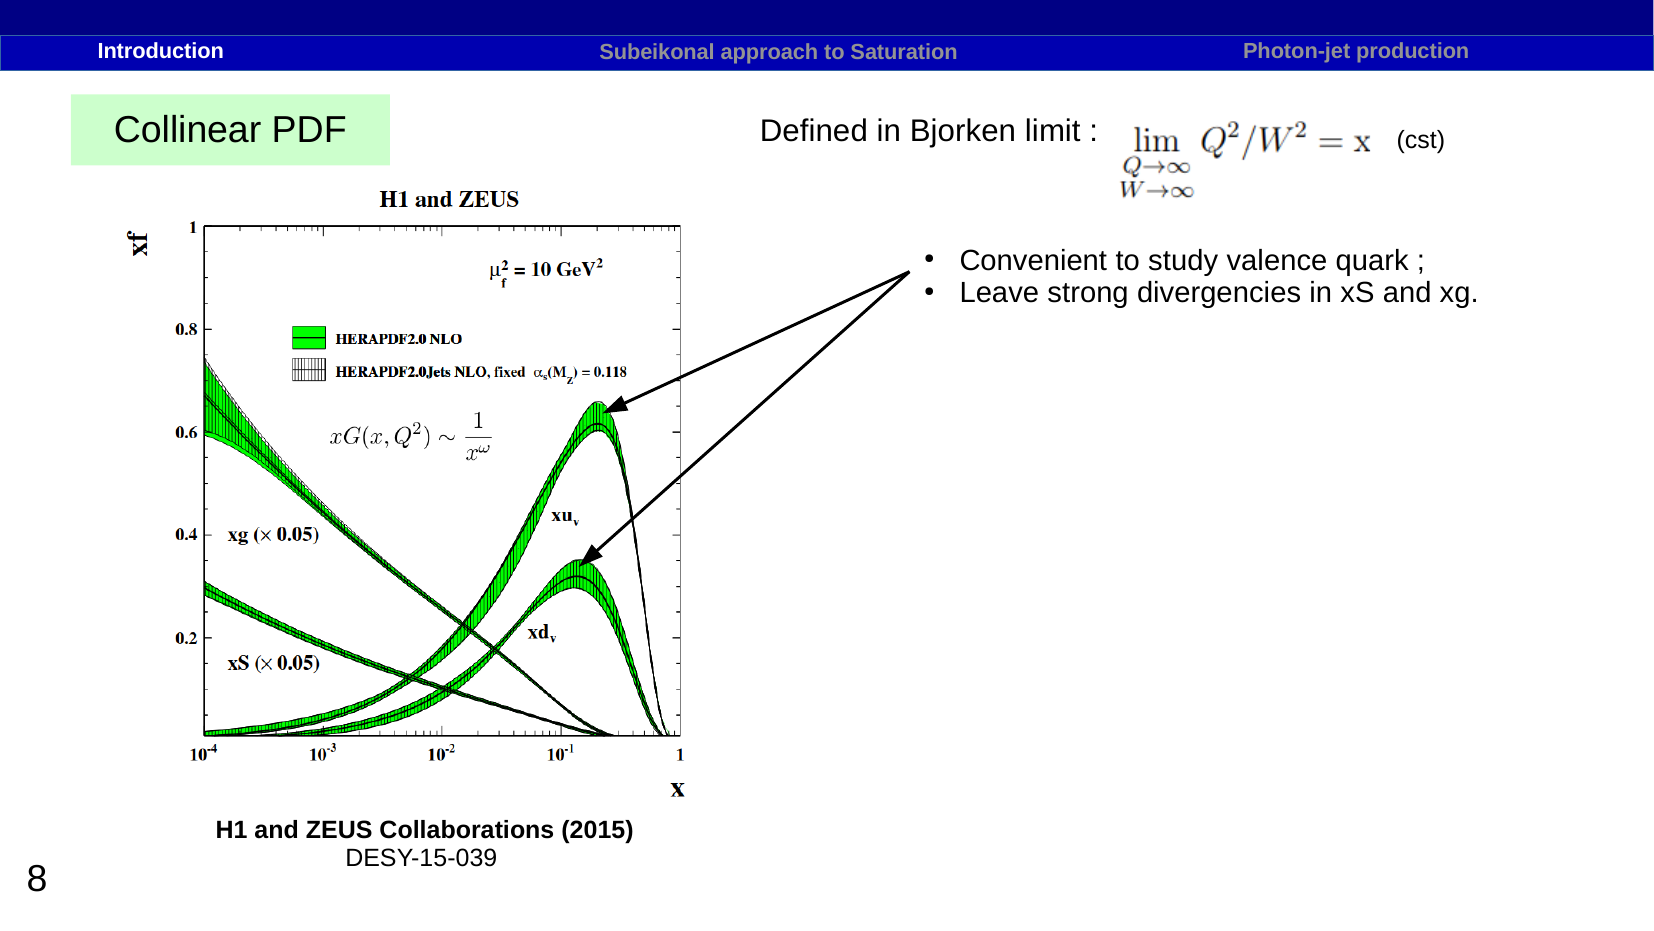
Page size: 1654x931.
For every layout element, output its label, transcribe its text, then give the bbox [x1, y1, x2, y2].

text_box Convenient to study valence quark ; Leave strong divergencies in xS and xg. [909, 236, 1536, 385]
picture [1110, 106, 1371, 213]
text_box (cst) [1381, 118, 1512, 161]
text_box Subeikonal approach to Saturation [584, 32, 1199, 80]
text_box 1 [11, 850, 641, 921]
text_box H1 and ZEUS Collaborations (2015) DESY-15-039 [153, 808, 697, 910]
text_box Defined in Bjorken limit : [745, 106, 1110, 206]
text_box Collinear PDF [70, 94, 390, 166]
text_box Photon-jet production [1228, 31, 1524, 71]
picture [93, 165, 709, 816]
text_box Introduction [82, 31, 697, 71]
text_box [0, 0, 1654, 71]
